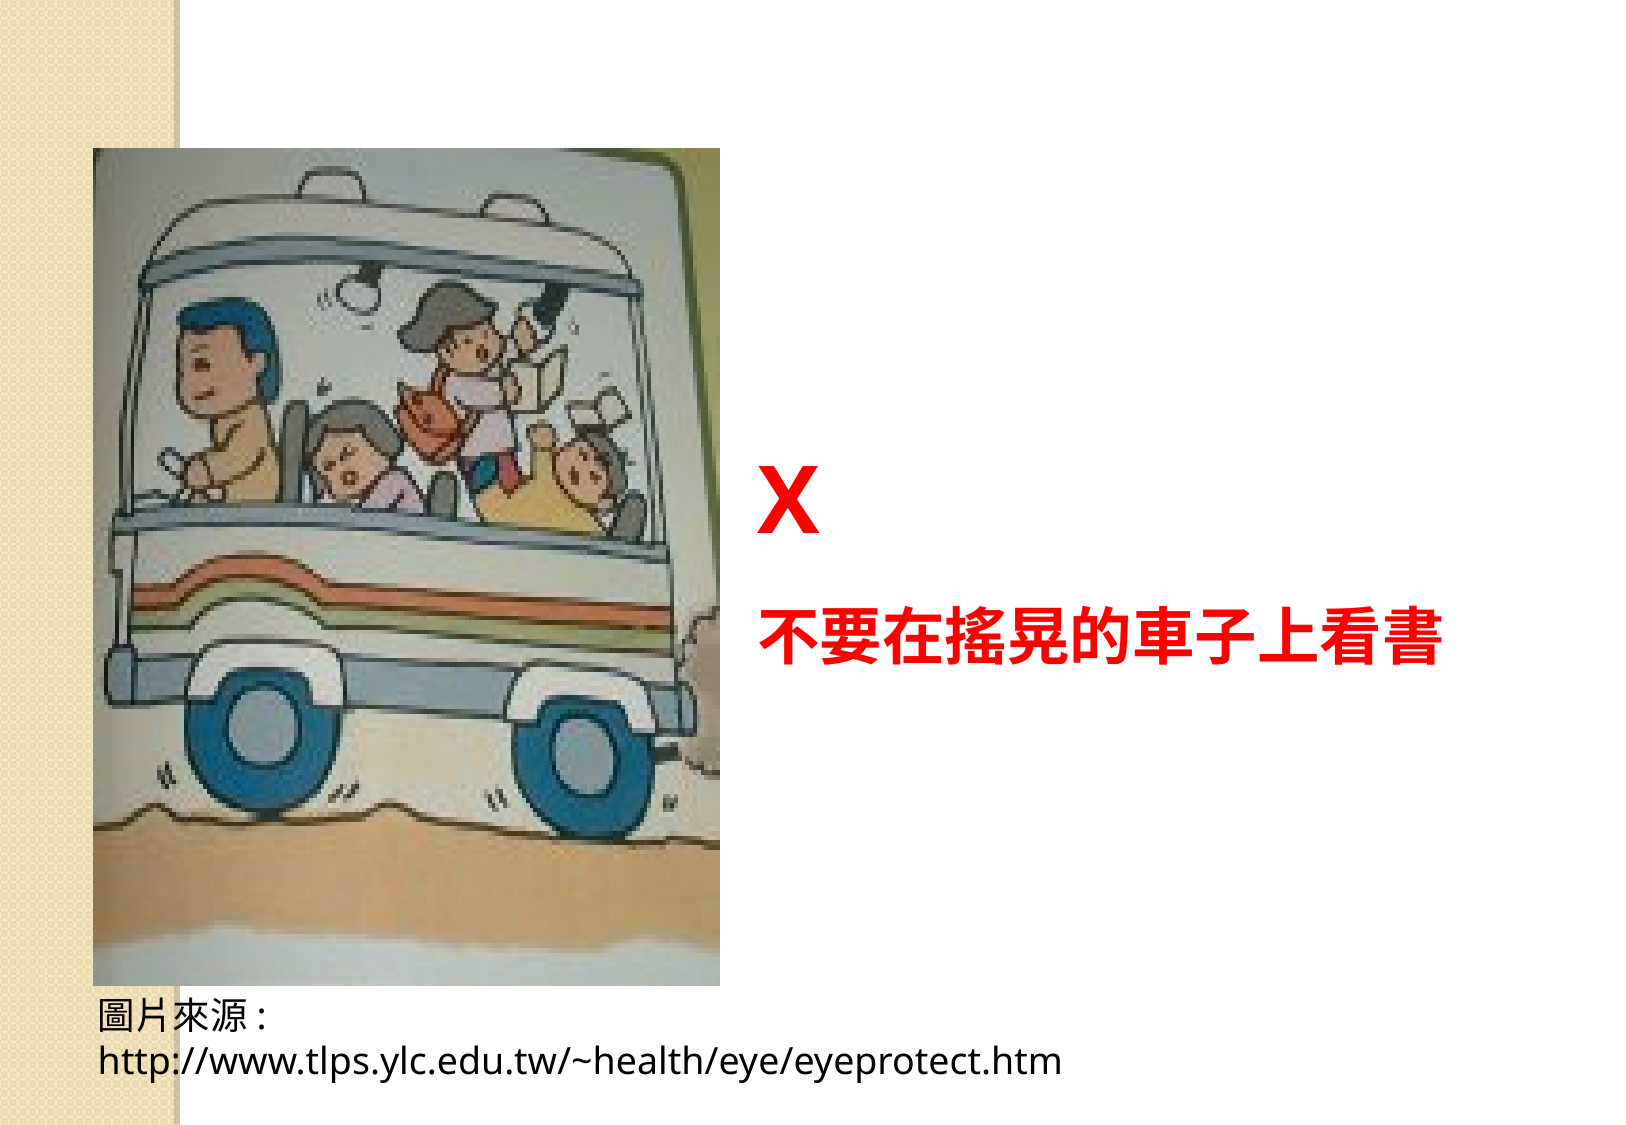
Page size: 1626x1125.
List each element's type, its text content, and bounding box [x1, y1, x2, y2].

text_box X 不要在搖晃的車子上看書 [742, 327, 1625, 887]
picture [93, 148, 721, 985]
text_box 圖片來源: http://www.tlps.ylc.edu.tw/~health/eye/eyeprotect.htm [83, 985, 1119, 1090]
